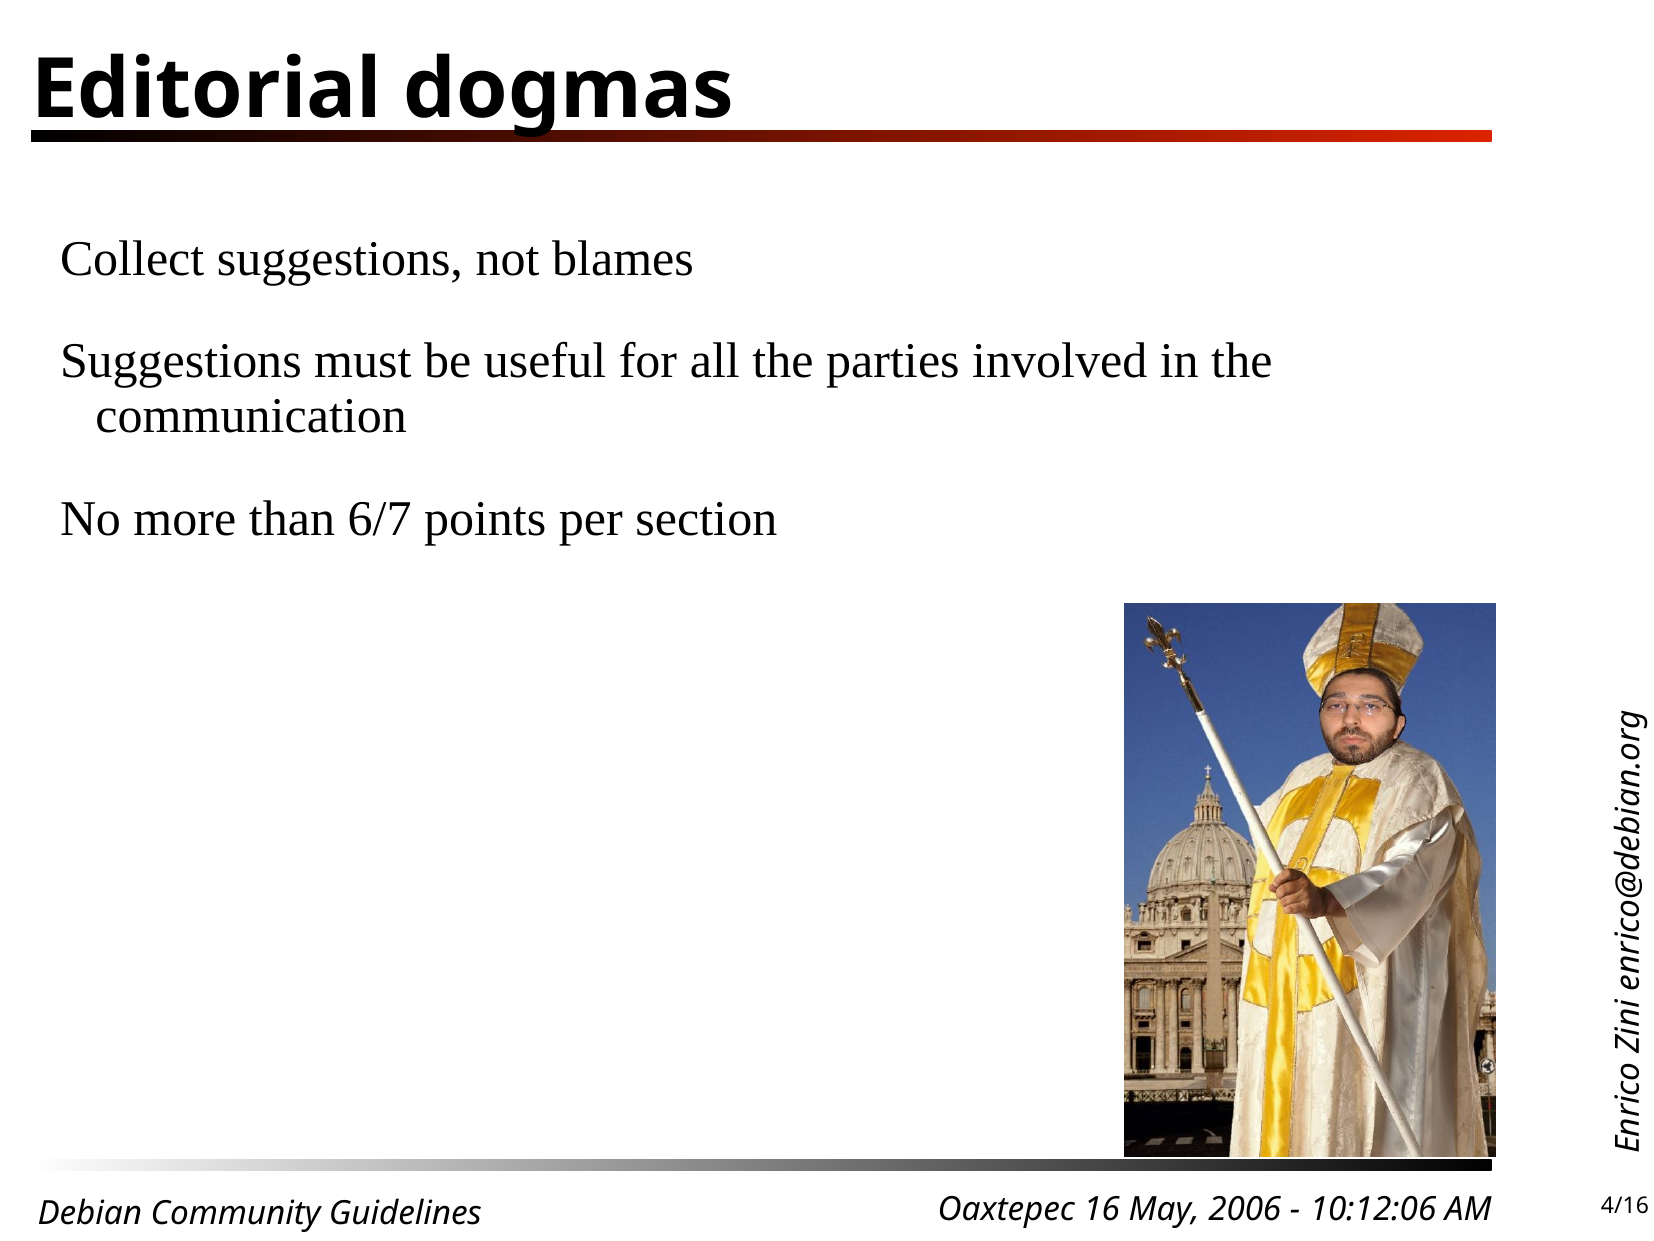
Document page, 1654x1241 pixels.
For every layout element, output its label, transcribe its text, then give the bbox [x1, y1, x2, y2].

text_box Editorial dogmas [30, 28, 1438, 165]
picture [1124, 603, 1496, 1157]
text_box Collect suggestions, not blames Suggestions must be useful for all the parties involved in the communication No more than 6/7 points per section [60, 230, 1498, 559]
